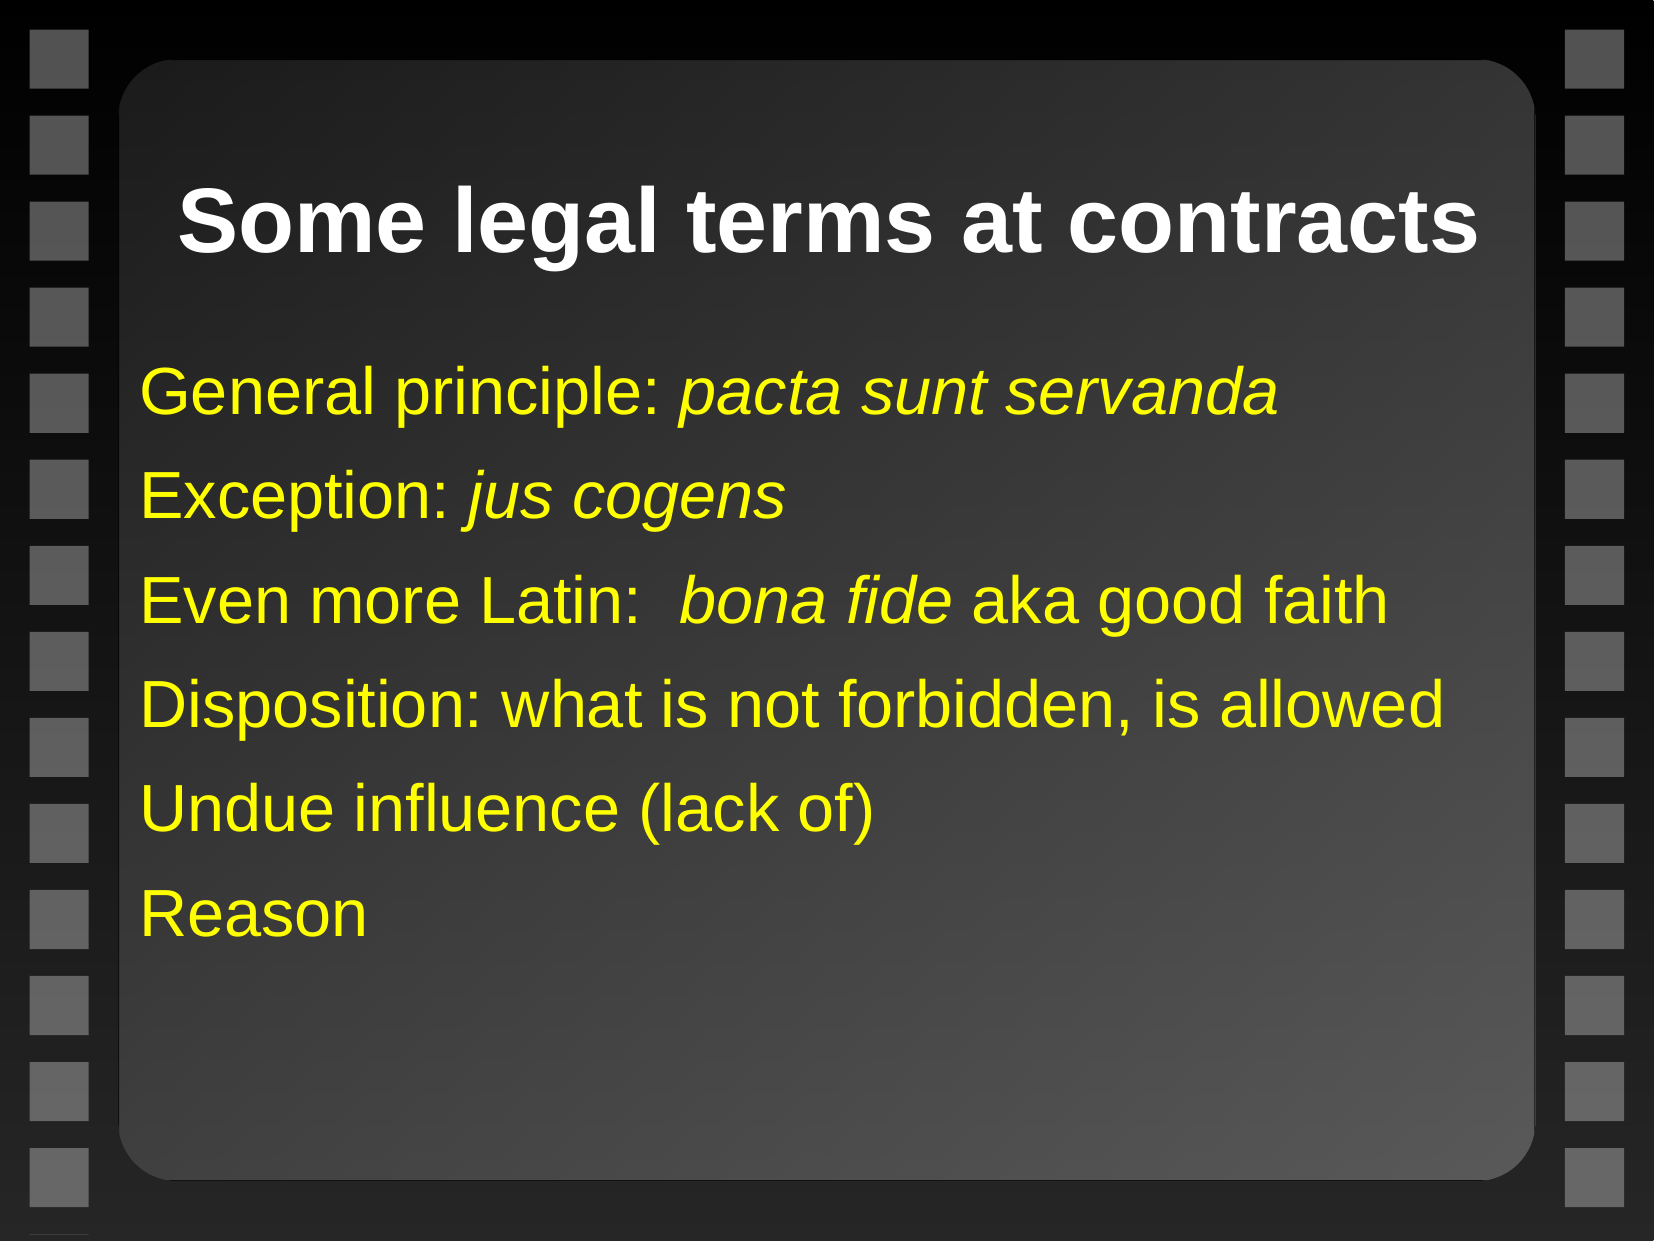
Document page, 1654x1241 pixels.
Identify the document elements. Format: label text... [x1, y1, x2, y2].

title Some legal terms at contracts [123, 117, 1536, 325]
list General principle: pacta sunt servanda Exception: jus cogens Even more Latin: bona fide aka good faith Disposition: what is not forbidden, is allowed Undue influence (lack of) Reason [121, 354, 1534, 1127]
